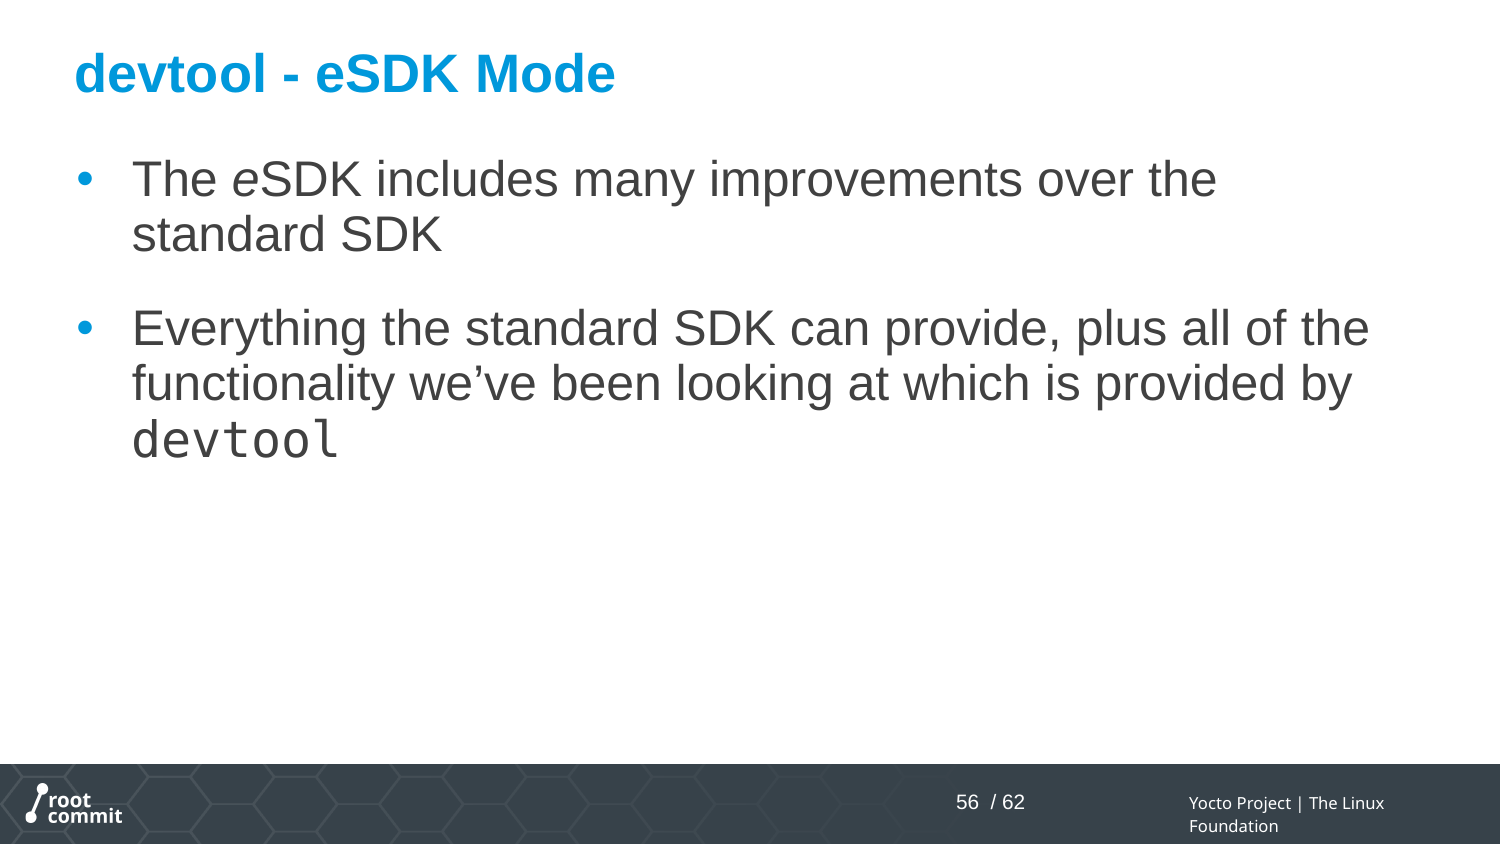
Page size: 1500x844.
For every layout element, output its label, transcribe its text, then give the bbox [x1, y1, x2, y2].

picture [0, 0, 1500, 844]
text_box devtool - eSDK Mode [74, 50, 1424, 159]
text_box The eSDK includes many improvements over the standard SDK Everything the standard SDK can provide, plus all of the functionality we’ve been looking at which is provided by devtool [75, 150, 1425, 731]
